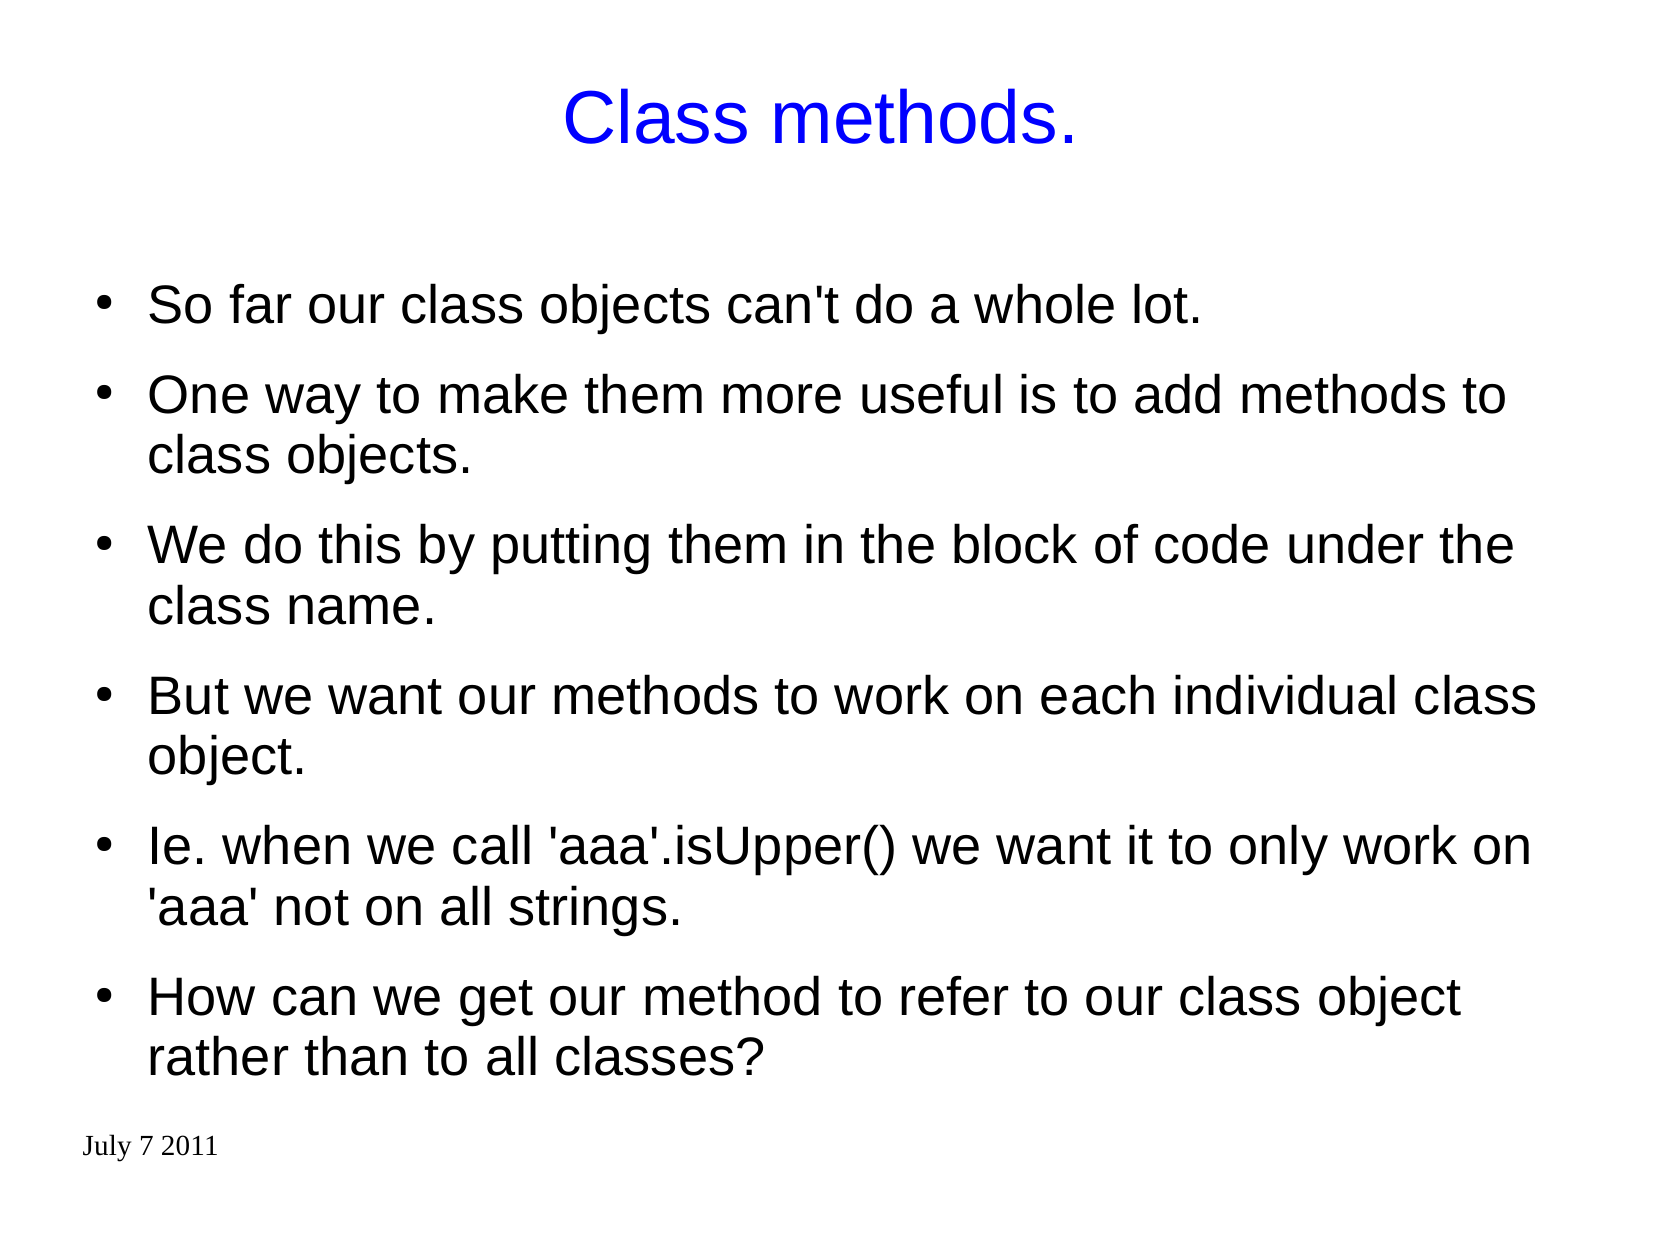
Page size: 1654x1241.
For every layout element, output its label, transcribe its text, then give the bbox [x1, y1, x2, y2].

list So far our class objects can't do a whole lot. One way to make them more useful is to add methods to class objects. We do this by putting them in the block of code under the class name. But we want our methods to work on each individual class object. Ie. when we call 'aaa'.isUpper() we want it to only work on 'aaa' not on all strings. How can we get our method to refer to our class object rather than to all classes? [76, 274, 1565, 1093]
title Class methods. [76, 58, 1565, 178]
